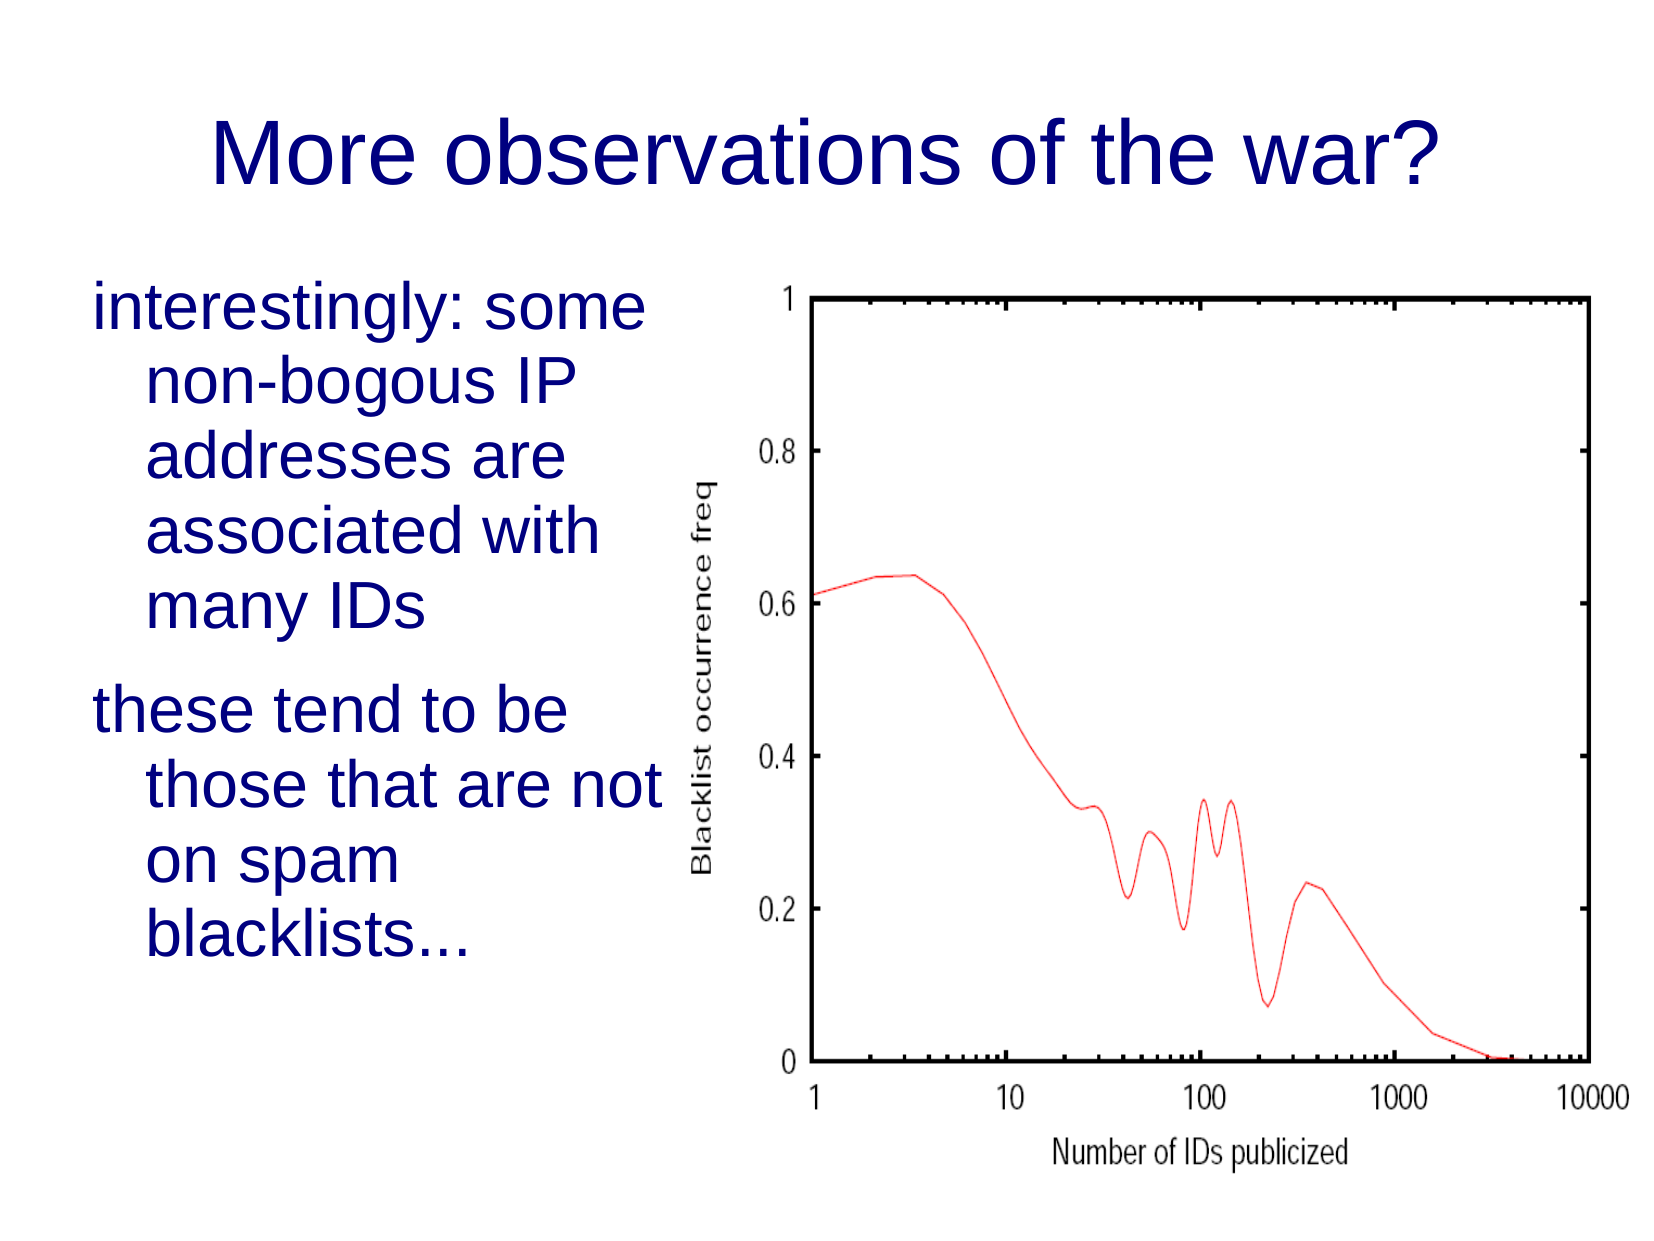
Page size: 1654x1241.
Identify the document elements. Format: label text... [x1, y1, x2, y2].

list interestingly: some non-bogous IP addresses are associated with many IDs these tend to be those that are not on spam blacklists... [75, 268, 668, 1088]
title More observations of the war? [82, 49, 1571, 257]
picture [675, 262, 1653, 1201]
